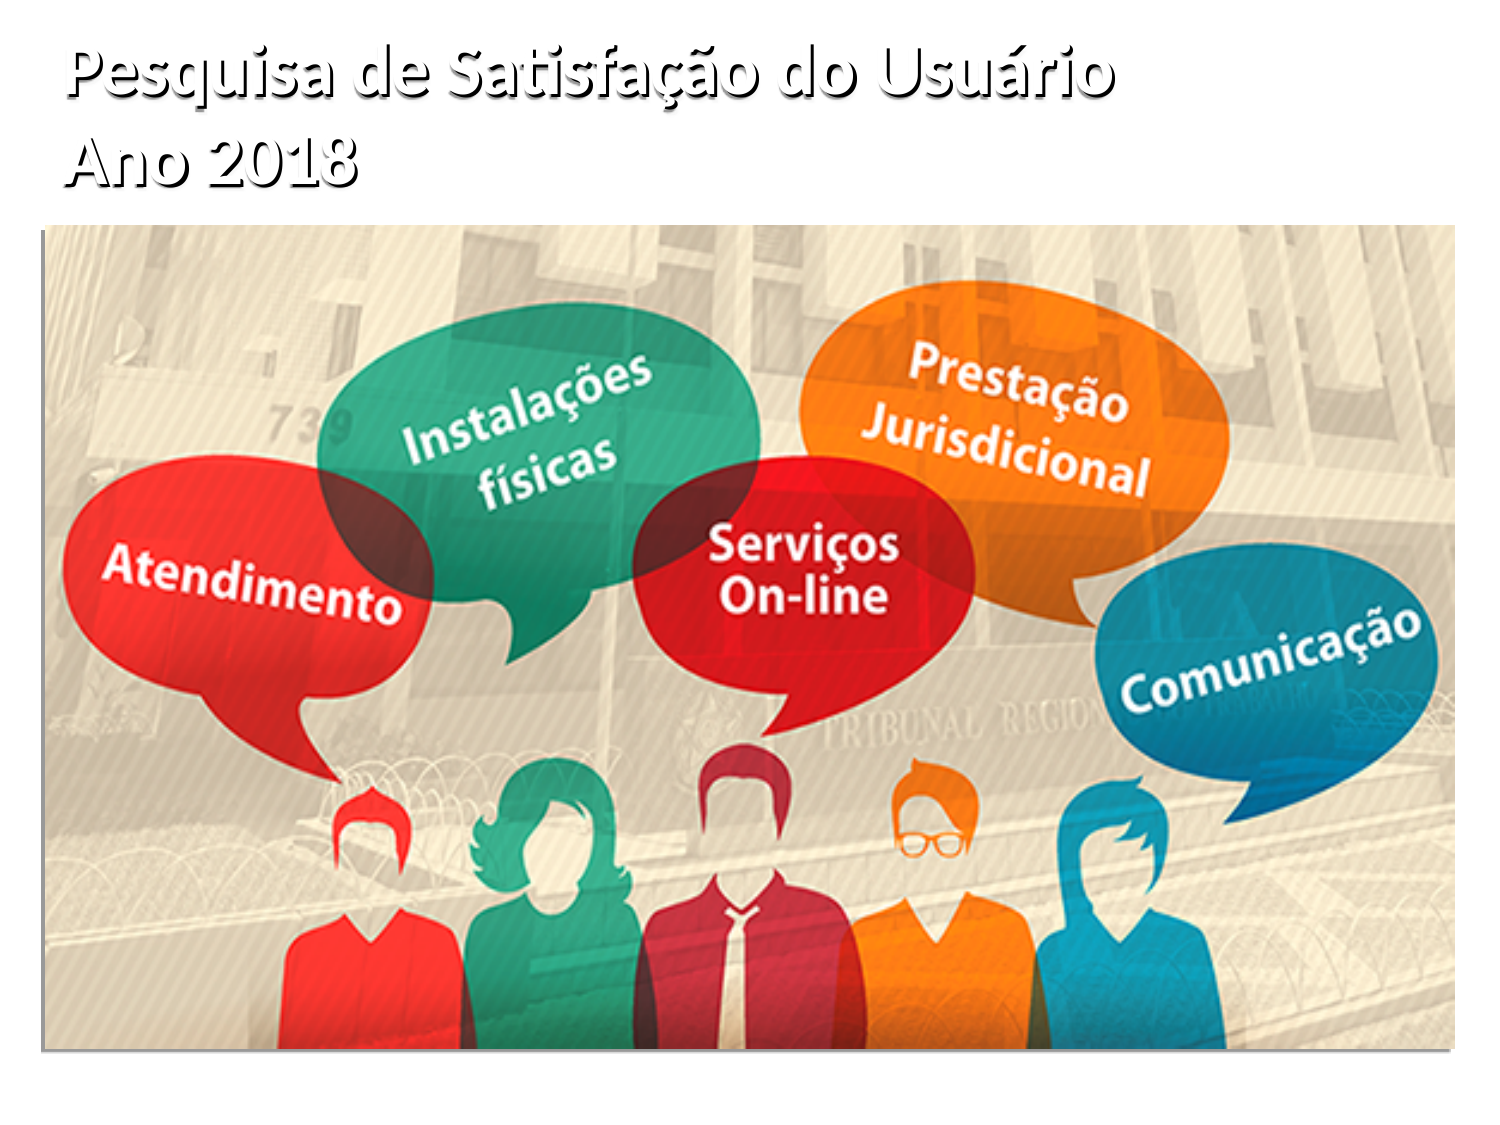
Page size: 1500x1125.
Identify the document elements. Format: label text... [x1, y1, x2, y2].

text_box Pesquisa de Satisfação do Usuário Ano 2018 [47, 11, 1143, 209]
picture [45, 225, 1455, 1049]
